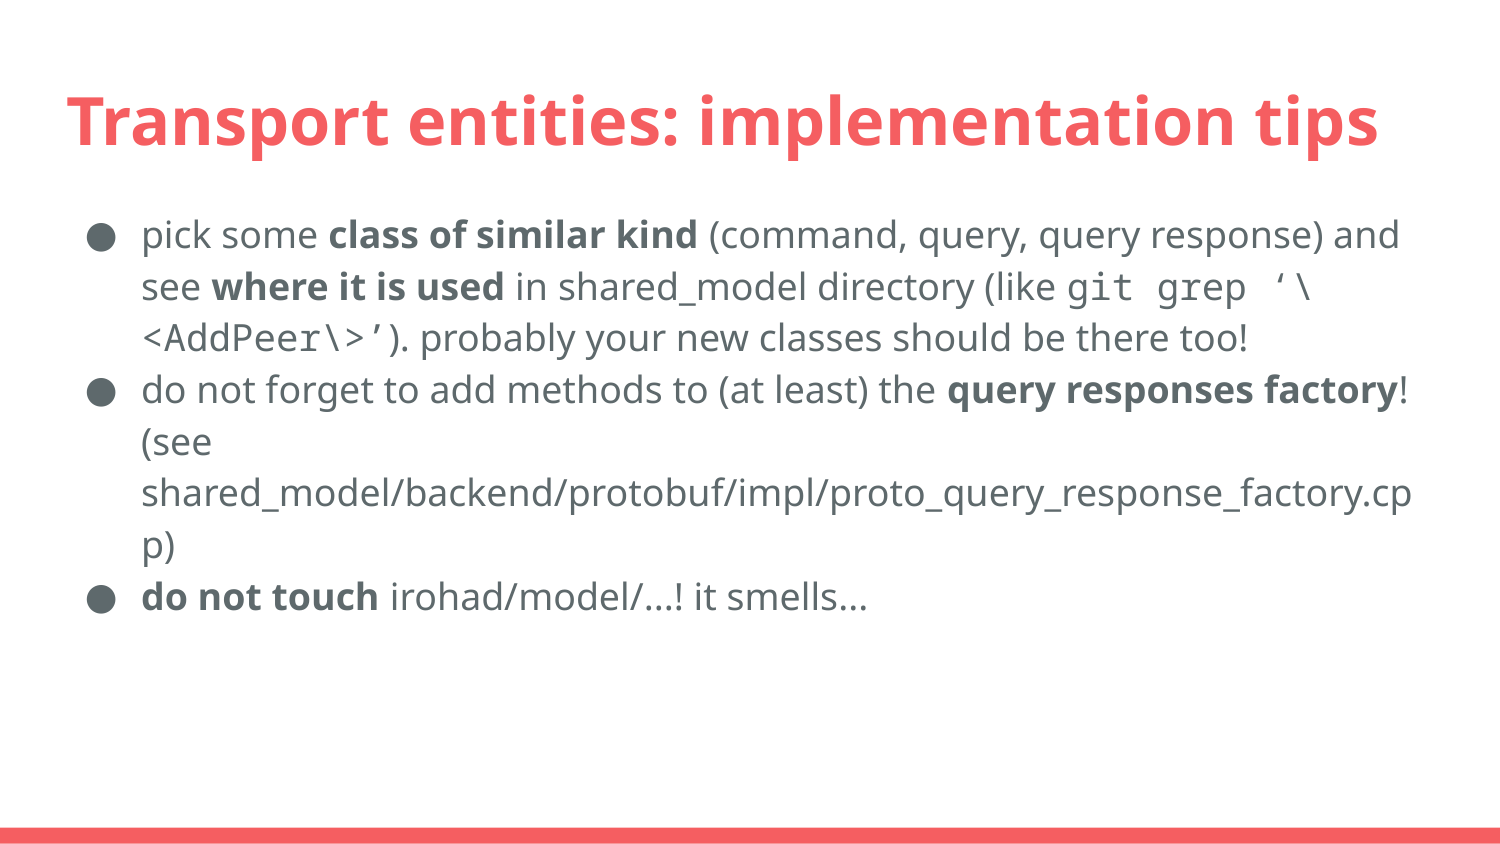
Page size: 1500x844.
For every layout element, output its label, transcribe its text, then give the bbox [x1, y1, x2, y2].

list pick some class of similar kind (command, query, query response) and see where it is used in shared_model directory (like git grep ‘\<AddPeer\>’). probably your new classes should be there too! do not forget to add methods to (at least) the query responses factory! (see shared_model/backend/protobuf/impl/proto_query_response_factory.cpp) do not touch irohad/model/...! it smells... [51, 189, 1449, 750]
title Transport entities: implementation tips [51, 64, 1449, 167]
